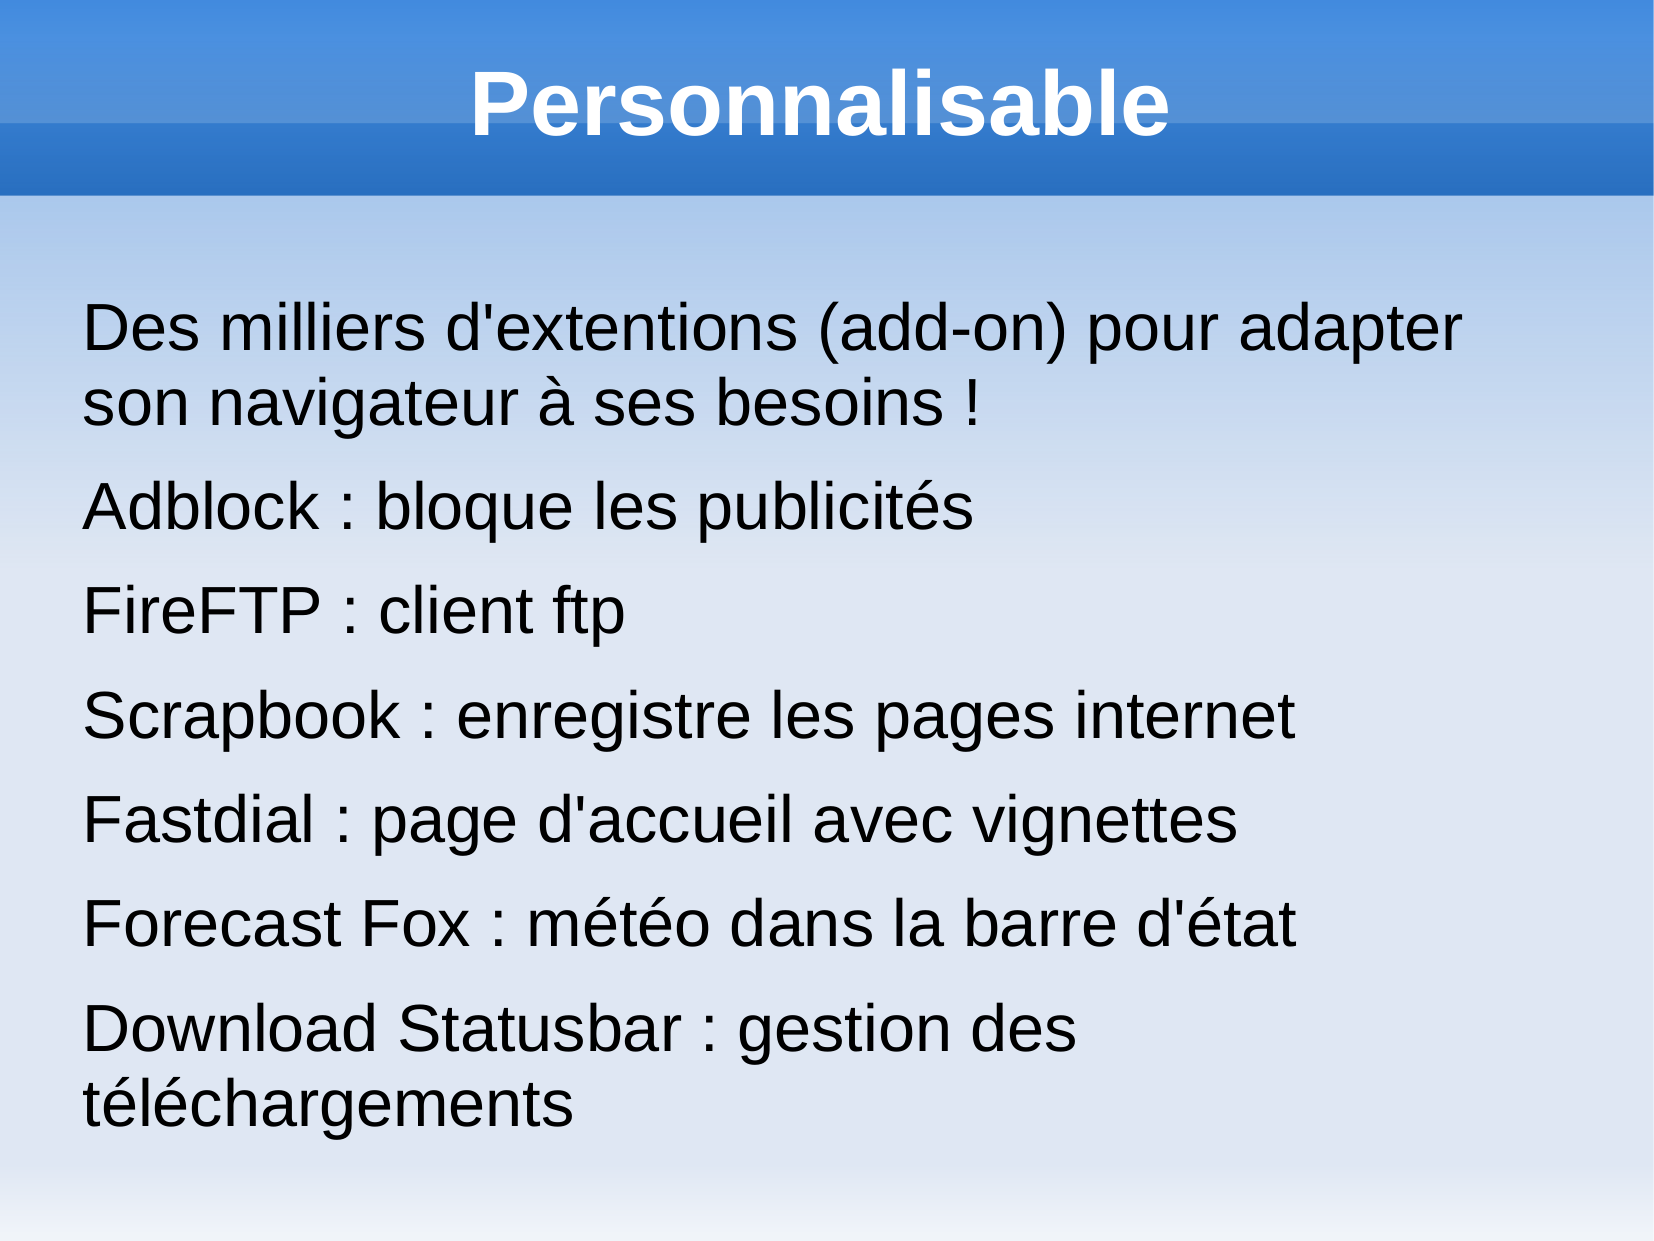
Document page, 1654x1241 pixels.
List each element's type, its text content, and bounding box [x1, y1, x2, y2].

picture [0, 0, 1654, 1241]
title Personnalisable [76, 0, 1565, 208]
list Des milliers d'extentions (add-on) pour adapter son navigateur à ses besoins ! Adblock : bloque les publicités FireFTP : client ftp Scrapbook : enregistre les pages internet Fastdial : page d'accueil avec vignettes Forecast Fox : météo dans la barre d'état Download Statusbar : gestion des téléchargements [82, 290, 1571, 1141]
